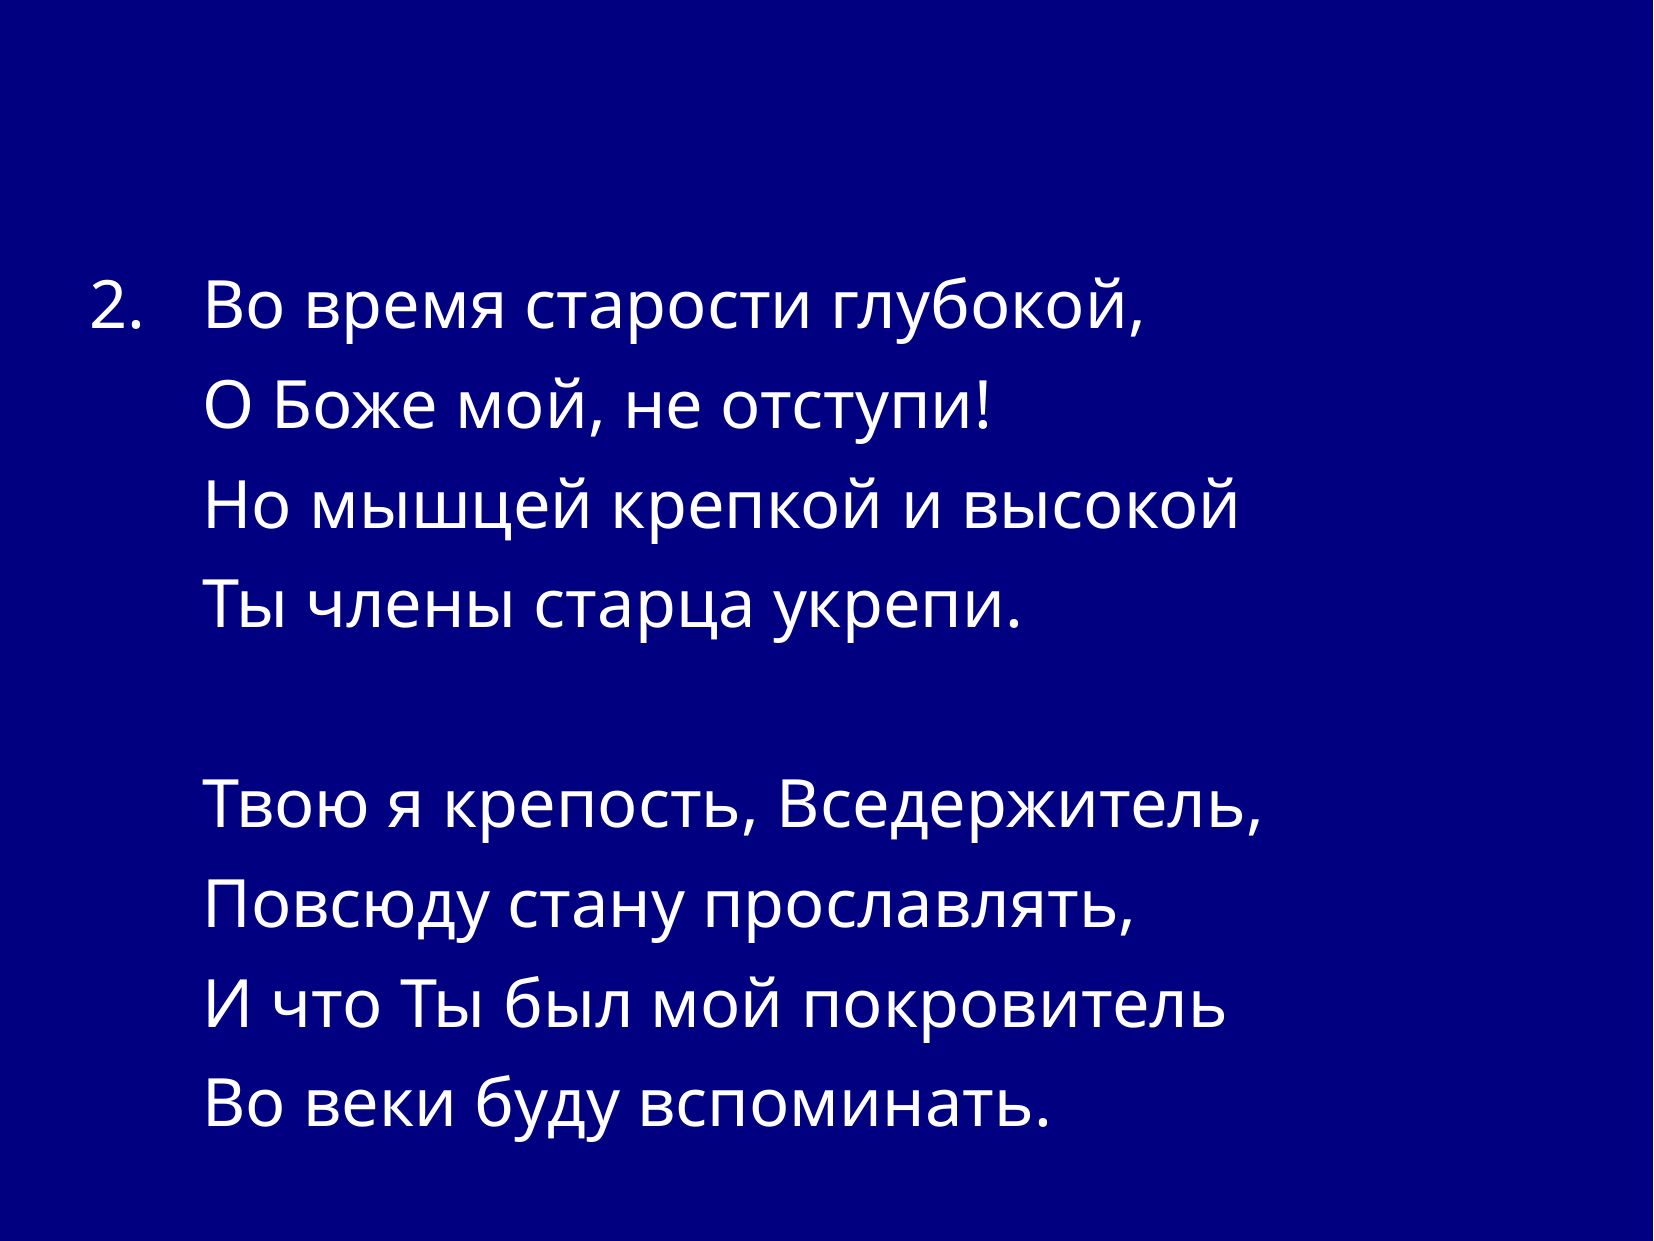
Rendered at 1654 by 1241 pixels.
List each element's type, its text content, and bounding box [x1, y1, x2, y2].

text_box 2. Во время старости глубокой, О Боже мой, не отступи! Но мышцей крепкой и высокой Ты члены старца укрепи. Твою я крепость, Вседержитель, Повсюду стану прославлять, И что Ты был мой покровитель Во веки буду вспоминать. [75, 150, 1576, 1163]
